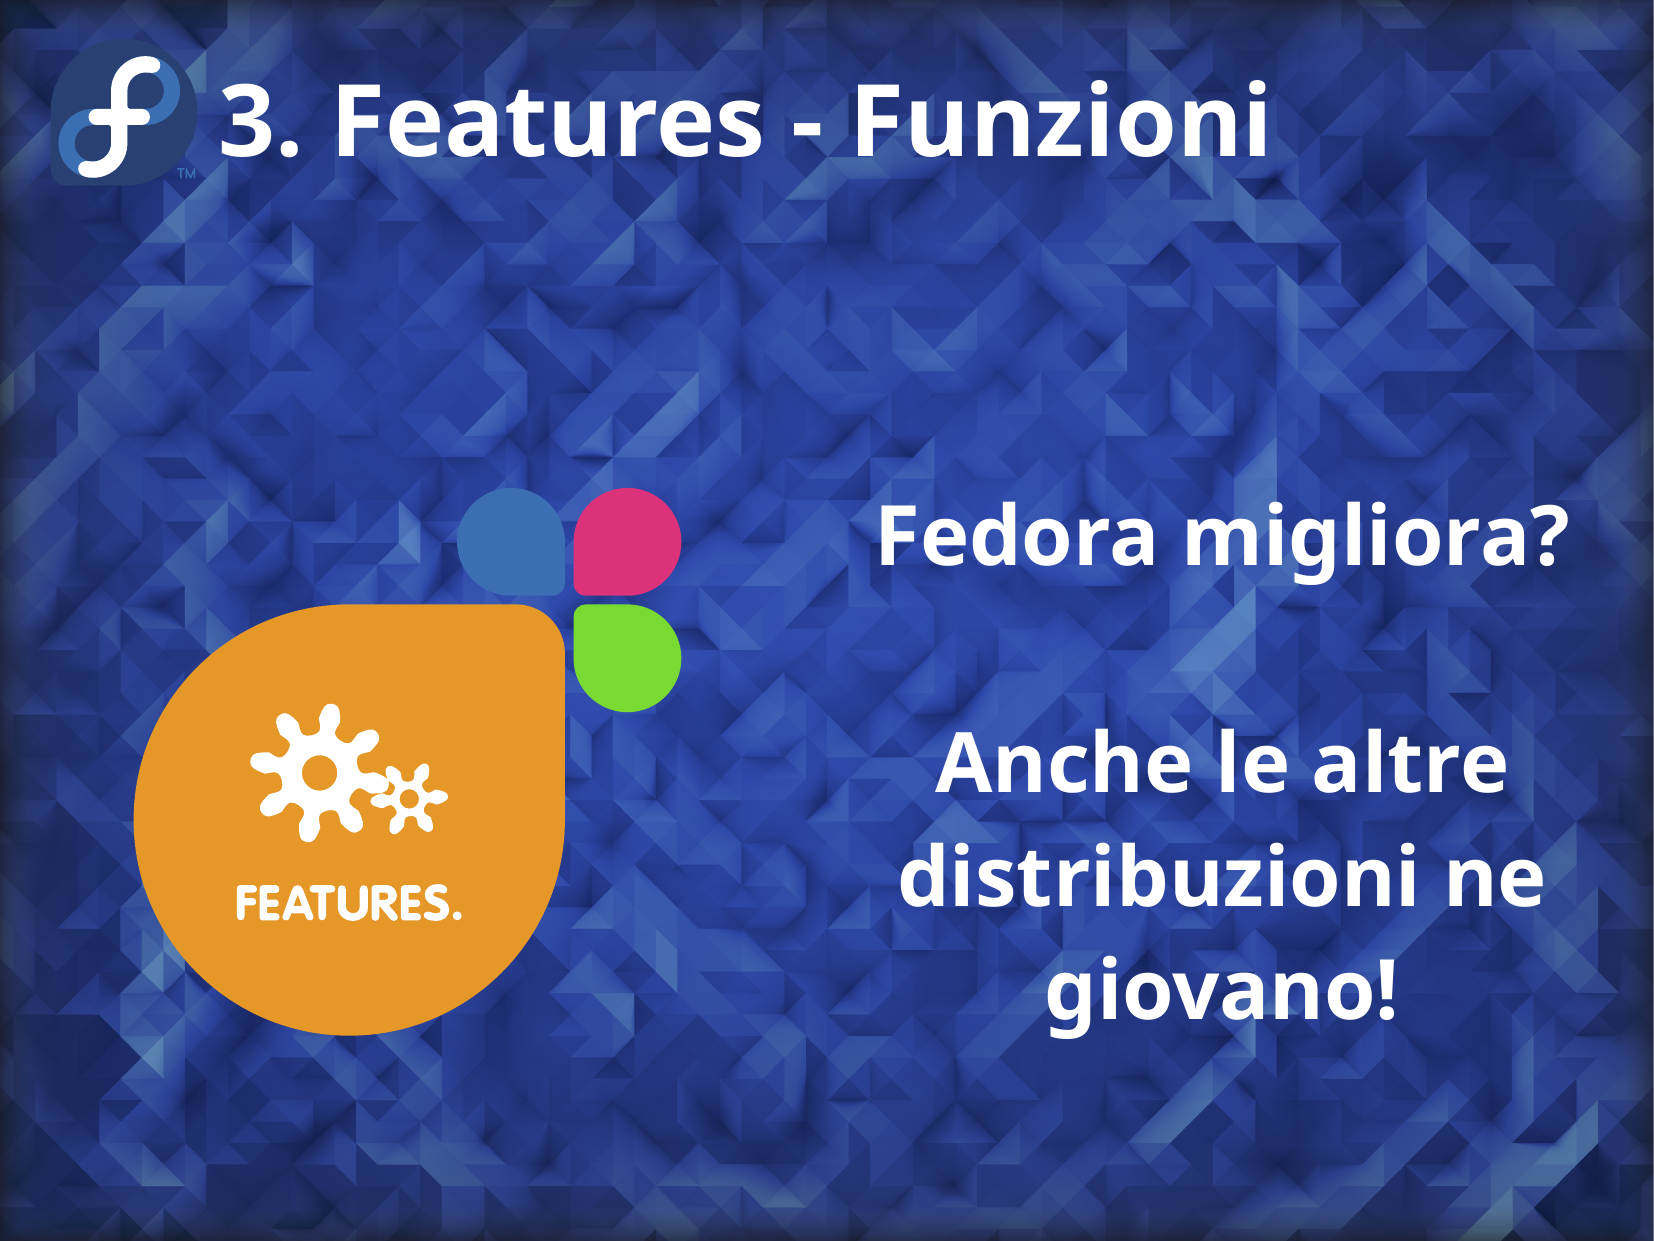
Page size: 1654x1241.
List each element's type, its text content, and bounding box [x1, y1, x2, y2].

picture [0, 0, 1654, 1241]
text_box Fedora migliora? Anche le altre distribuzioni ne giovano! [826, 237, 1619, 1158]
title 3. Features - Funzioni [272, 23, 1654, 213]
